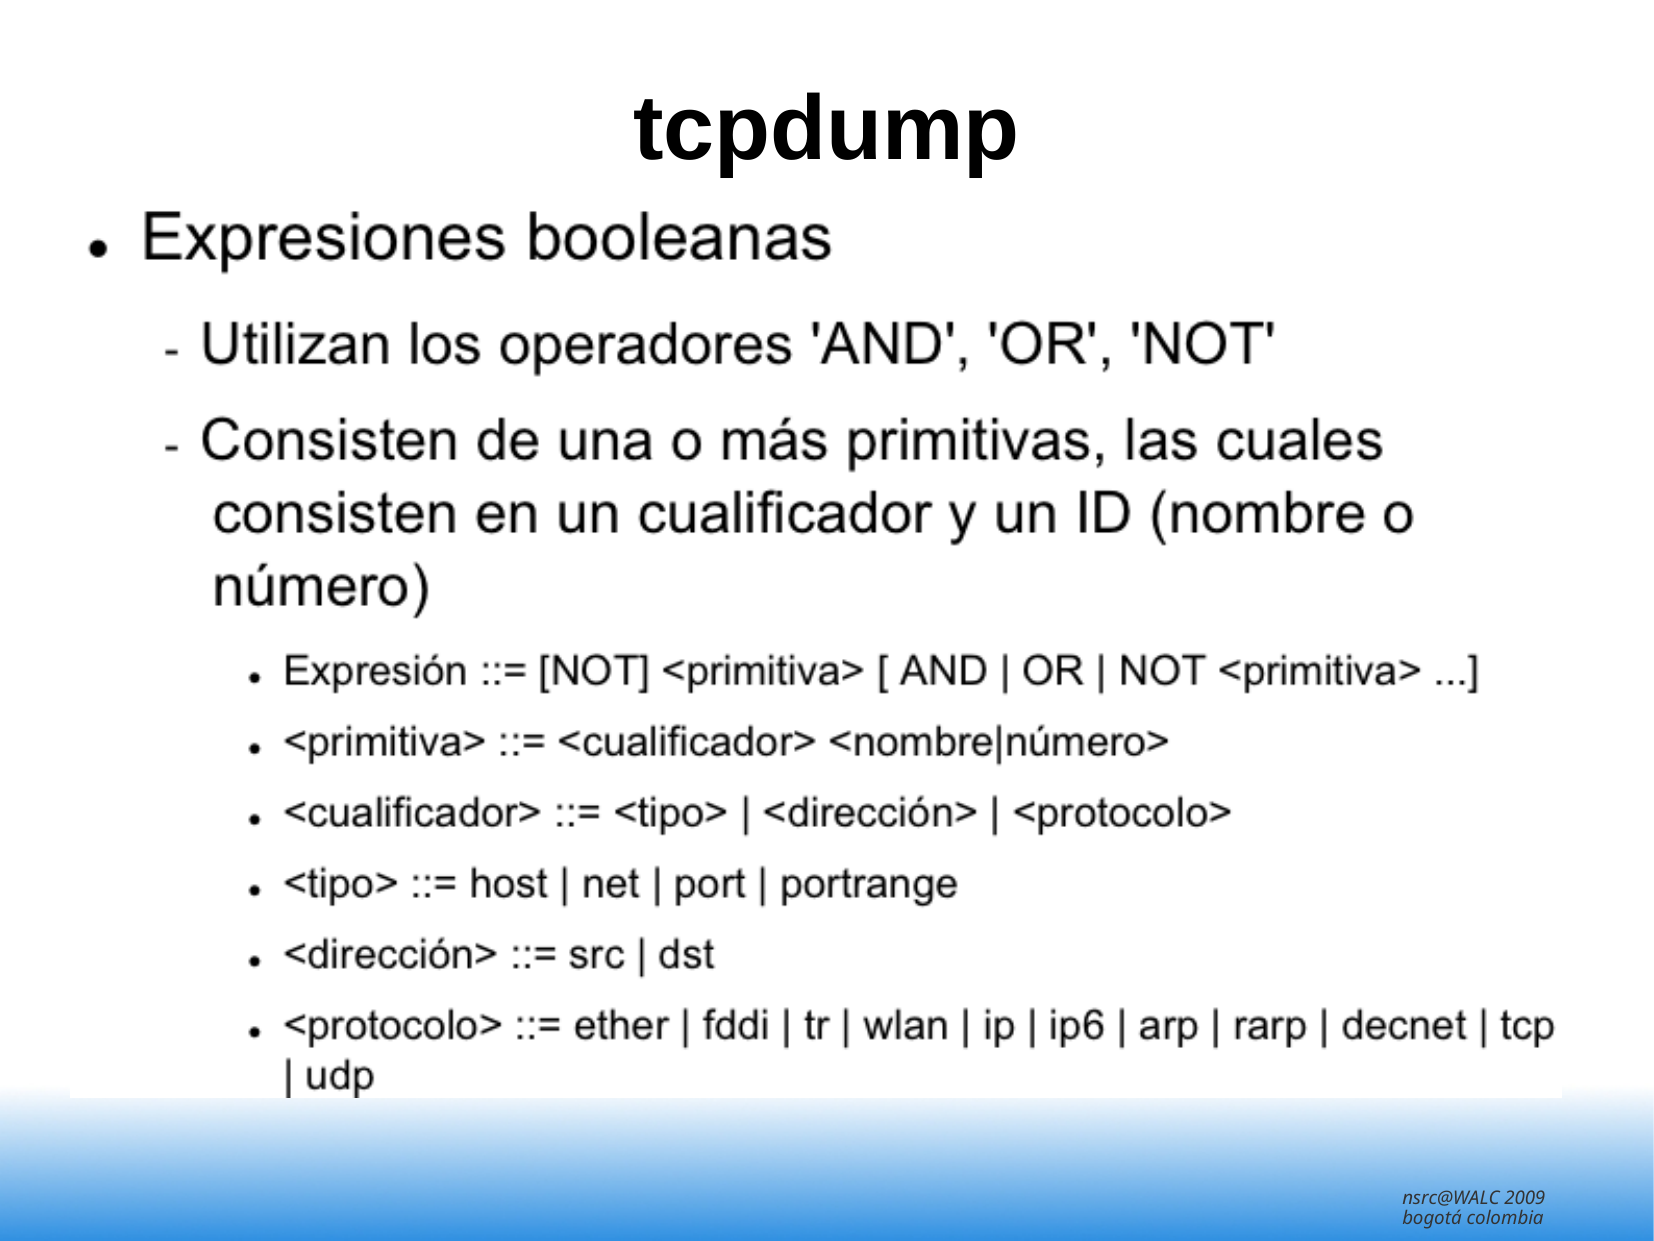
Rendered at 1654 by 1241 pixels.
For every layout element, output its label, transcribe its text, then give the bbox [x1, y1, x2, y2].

picture [0, 187, 1654, 1241]
title tcpdump [82, 53, 1571, 198]
